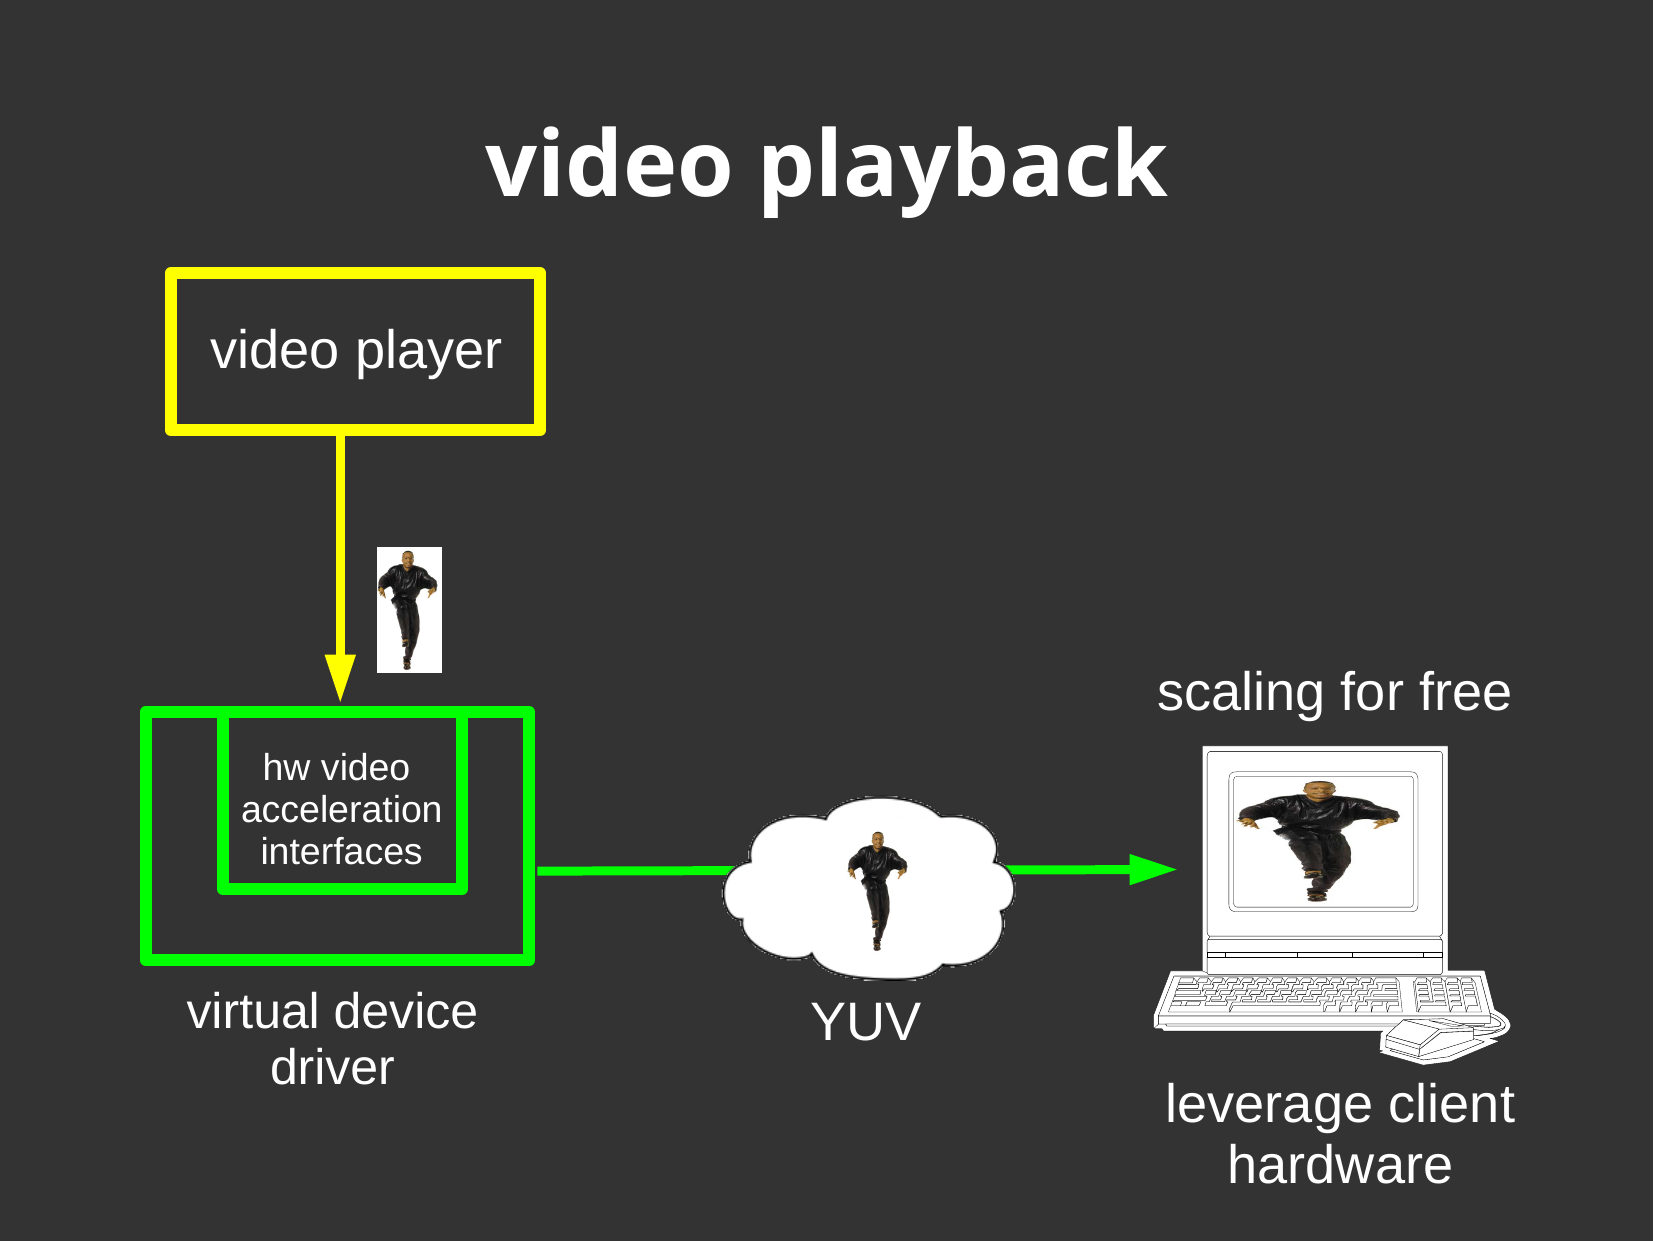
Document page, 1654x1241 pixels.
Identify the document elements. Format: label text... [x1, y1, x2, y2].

text_box leverage client hardware [1165, 1073, 1516, 1195]
text_box video player [210, 319, 504, 380]
text_box hw video acceleration interfaces [240, 746, 443, 873]
title video playback [121, 56, 1533, 265]
picture [377, 547, 442, 673]
picture [1235, 777, 1412, 905]
text_box [1153, 745, 1511, 1066]
text_box YUV [810, 991, 942, 1053]
picture [711, 789, 1020, 981]
text_box virtual device driver [186, 983, 478, 1095]
text_box scaling for free [1157, 661, 1514, 722]
